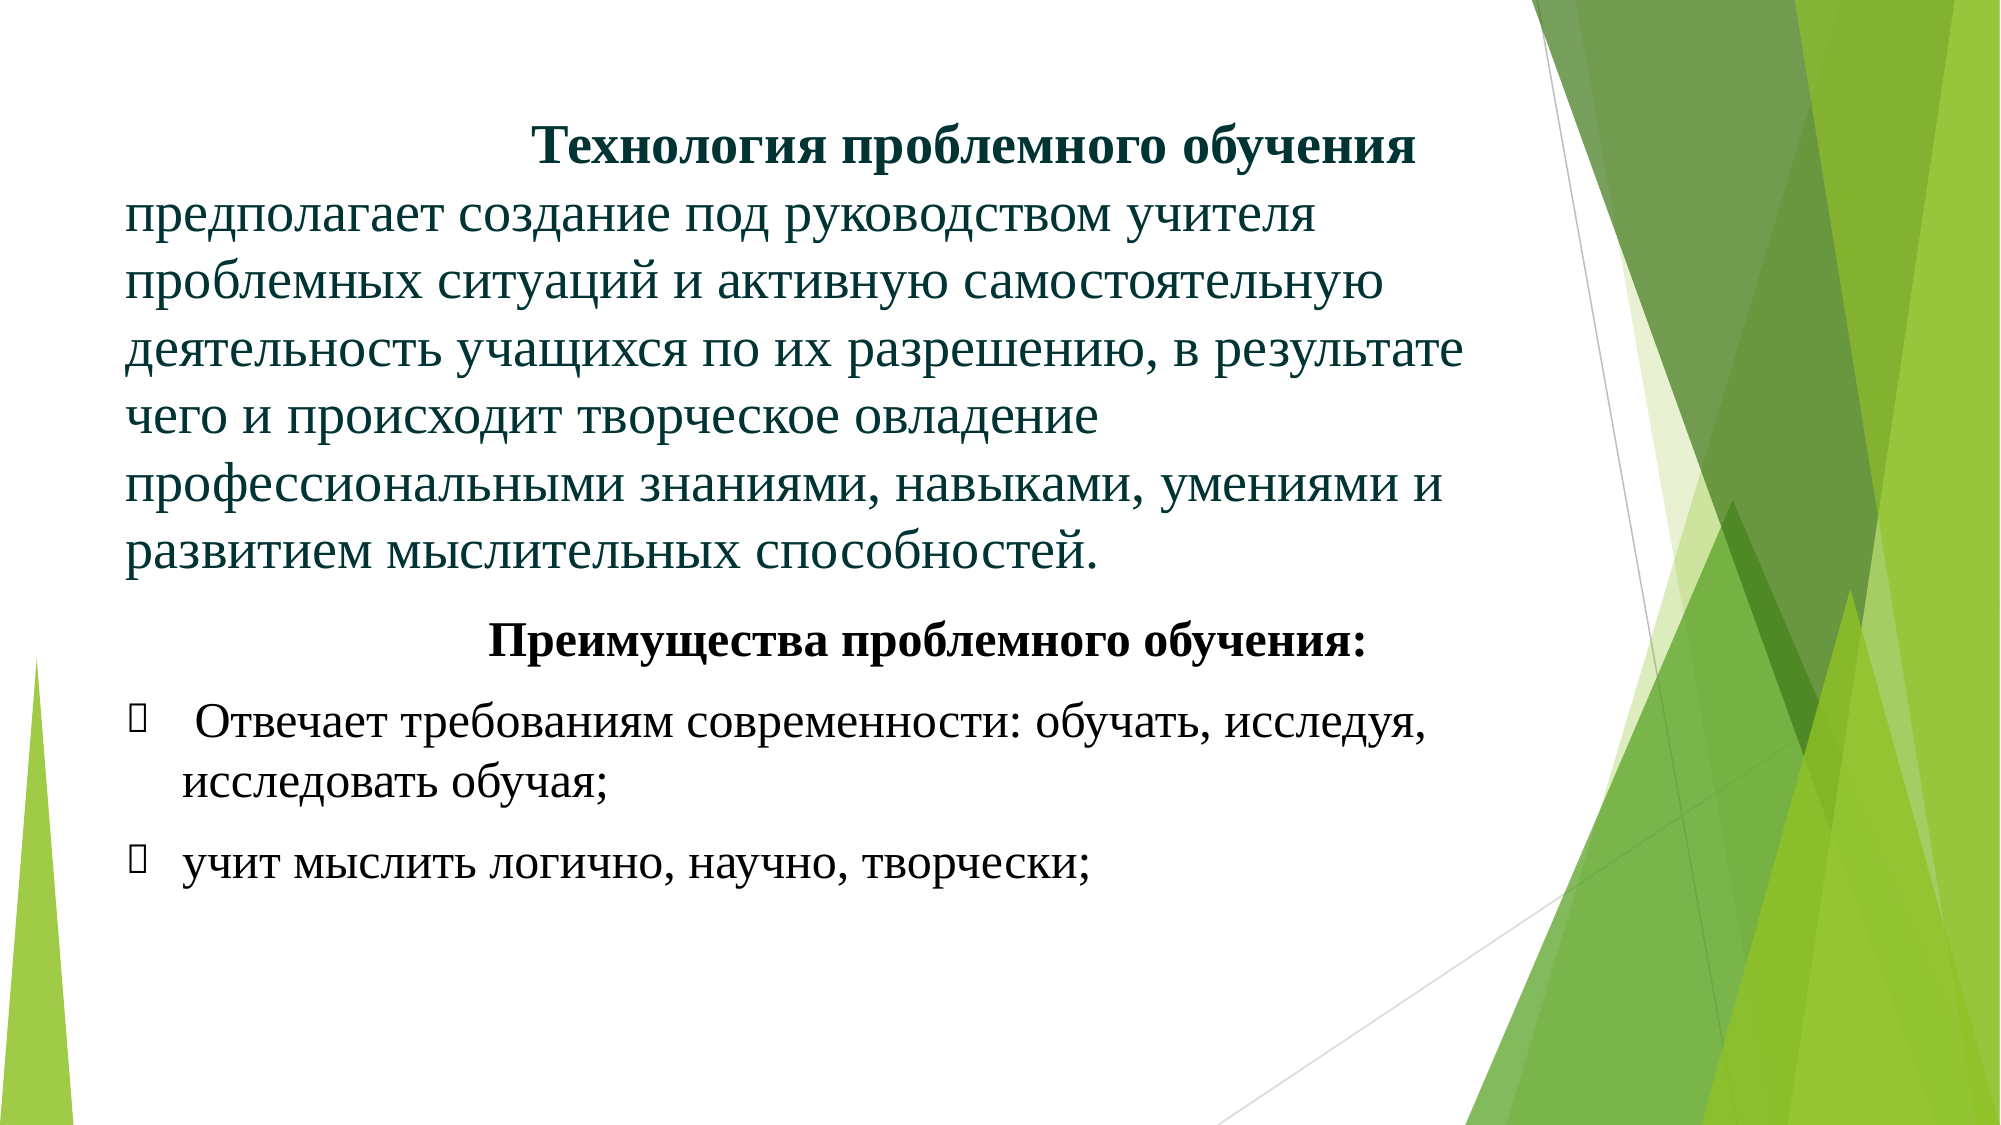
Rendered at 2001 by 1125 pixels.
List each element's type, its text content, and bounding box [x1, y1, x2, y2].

title Технология проблемного обучения предполагает создание под руководством учителя проблемных ситуаций и активную самостоятельную деятельность учащихся по их разрешению, в результате чего и происходит творческое овладение профессиональными знаниями, навыками, умениями и развитием мыслительных способностей. [111, 99, 1522, 372]
list Преимущества проблемного обучения: Отвечает требованиям современности: обучать, исследуя, исследовать обучая; учит мыслить логично, научно, творчески; [111, 599, 1522, 1028]
